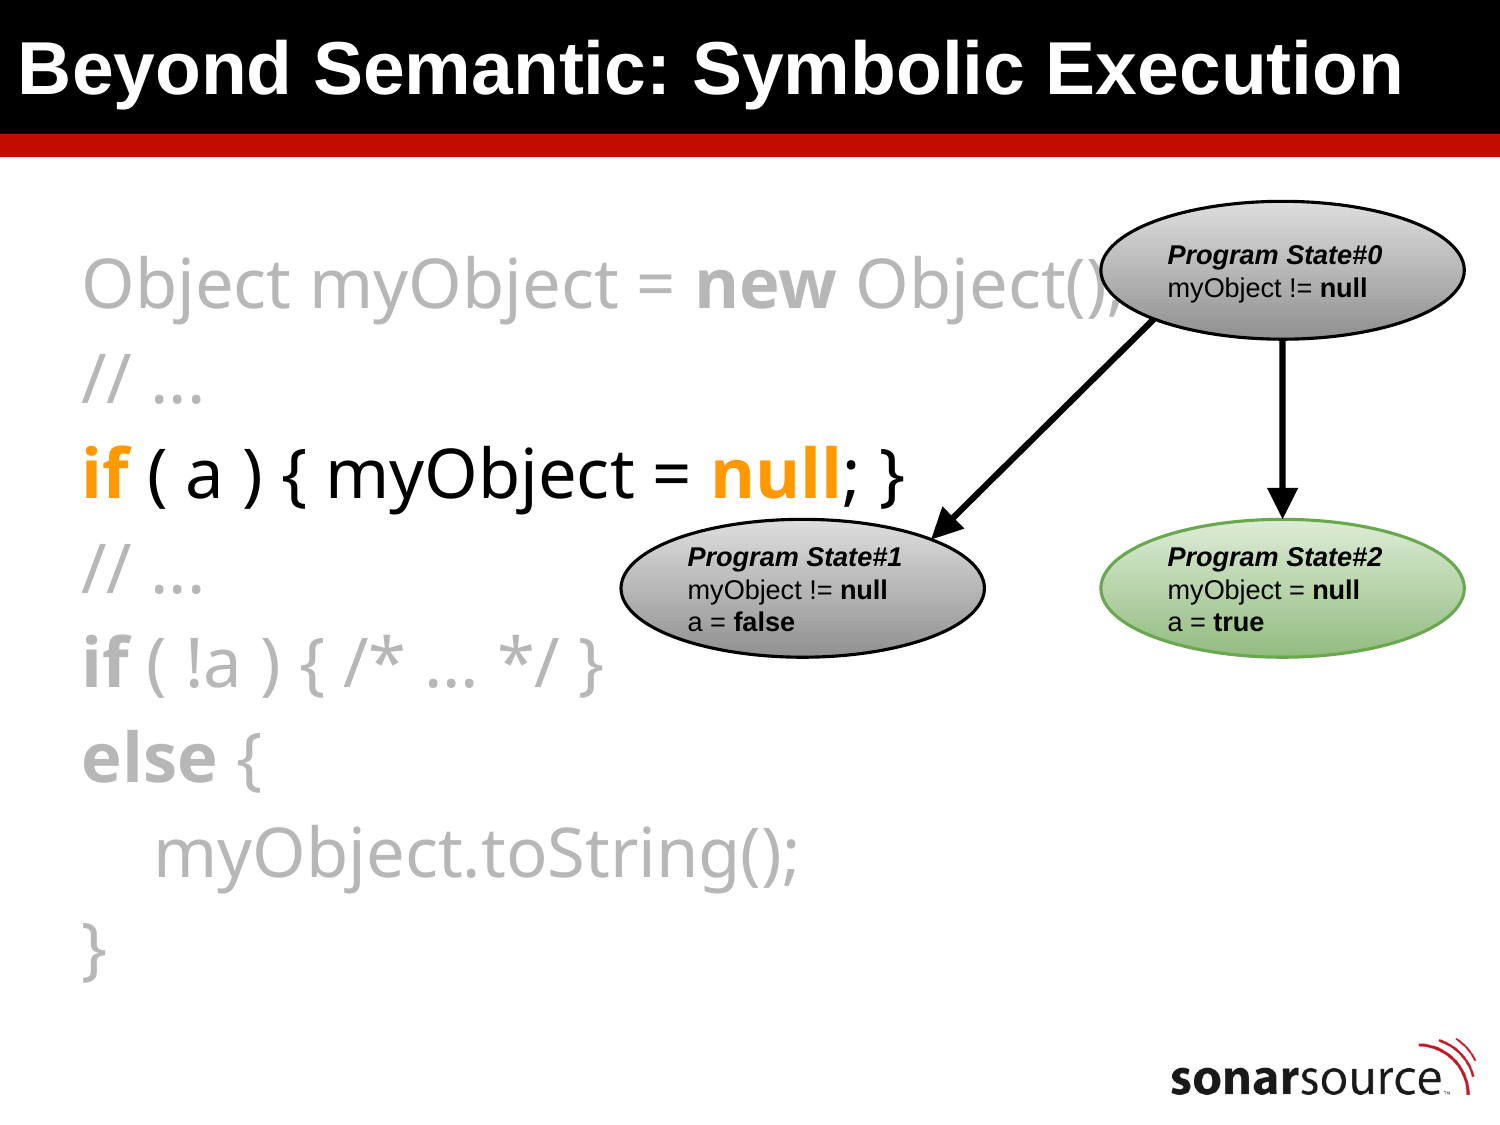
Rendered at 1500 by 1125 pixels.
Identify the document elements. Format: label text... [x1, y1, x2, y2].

text_box Program State#2 myObject = null a = true [1100, 519, 1465, 658]
picture [1167, 1033, 1480, 1099]
text_box Object myObject = new Object(); // ... if ( a ) { myObject = null; } // ... if ( !a ) { /* … */ } else { myObject.toString(); } [67, 214, 1293, 992]
text_box Program State#0 myObject != null [1100, 201, 1465, 340]
text_box Program State#1 myObject != null a = false [620, 519, 985, 658]
text_box Beyond Semantic: Symbolic Execution [18, 6, 1465, 123]
